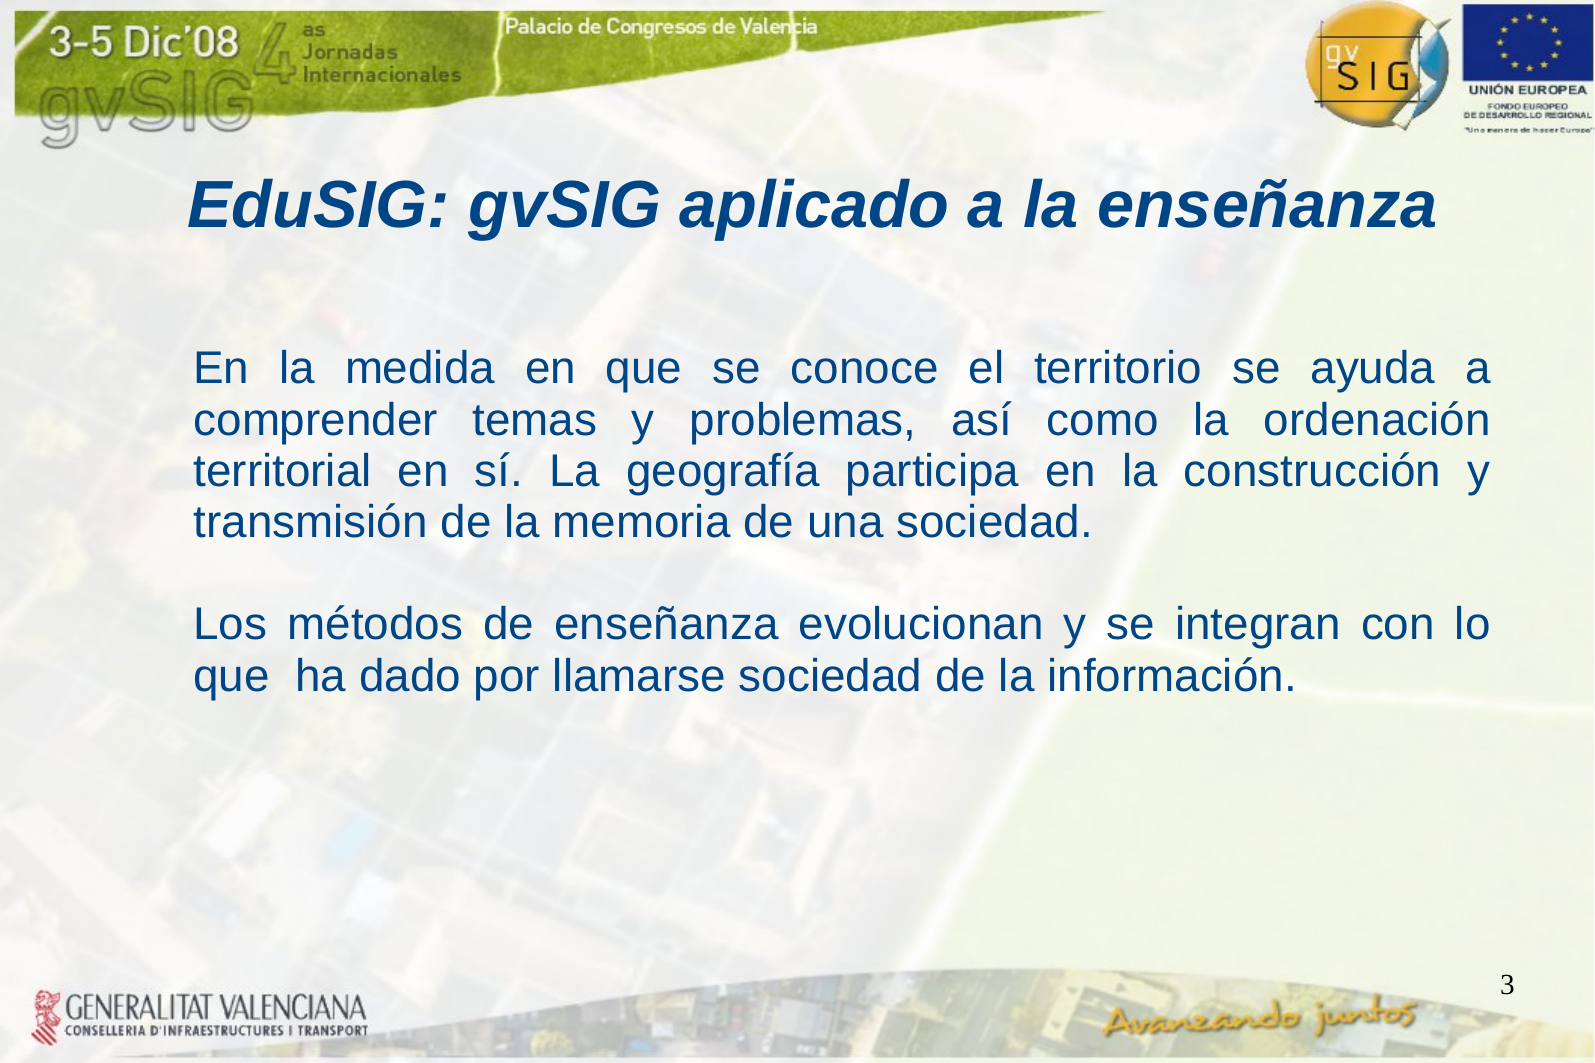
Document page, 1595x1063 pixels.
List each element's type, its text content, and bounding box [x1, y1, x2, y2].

text_box EduSIG: gvSIG aplicado a la enseñanza [172, 159, 1501, 318]
text_box En la medida en que se conoce el territorio se ayuda a comprender temas y problemas, así como la ordenación territorial en sí. La geografía participa en la construcción y transmisión de la memoria de una sociedad. Los métodos de enseñanza evolucionan y se integran con lo que ha dado por llamarse sociedad de la información. [178, 334, 1507, 739]
picture [0, 0, 1595, 1063]
